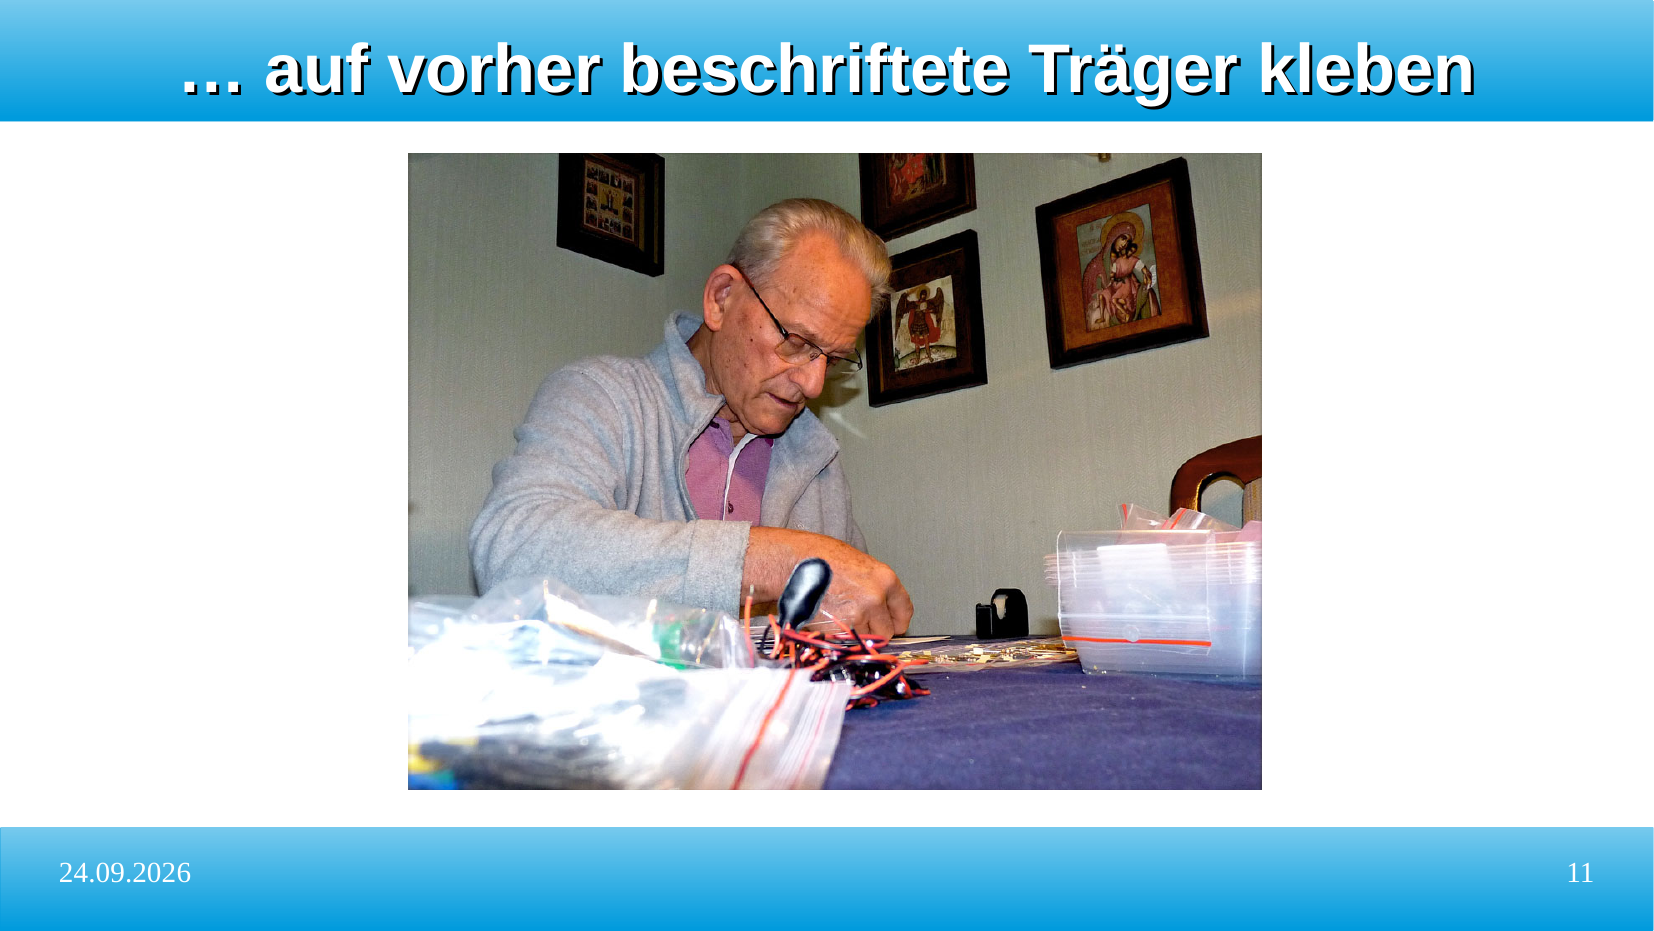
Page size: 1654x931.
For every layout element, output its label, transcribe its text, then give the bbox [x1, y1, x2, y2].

title … auf vorher beschriftete Träger kleben [59, 29, 1595, 108]
picture [408, 153, 1262, 790]
